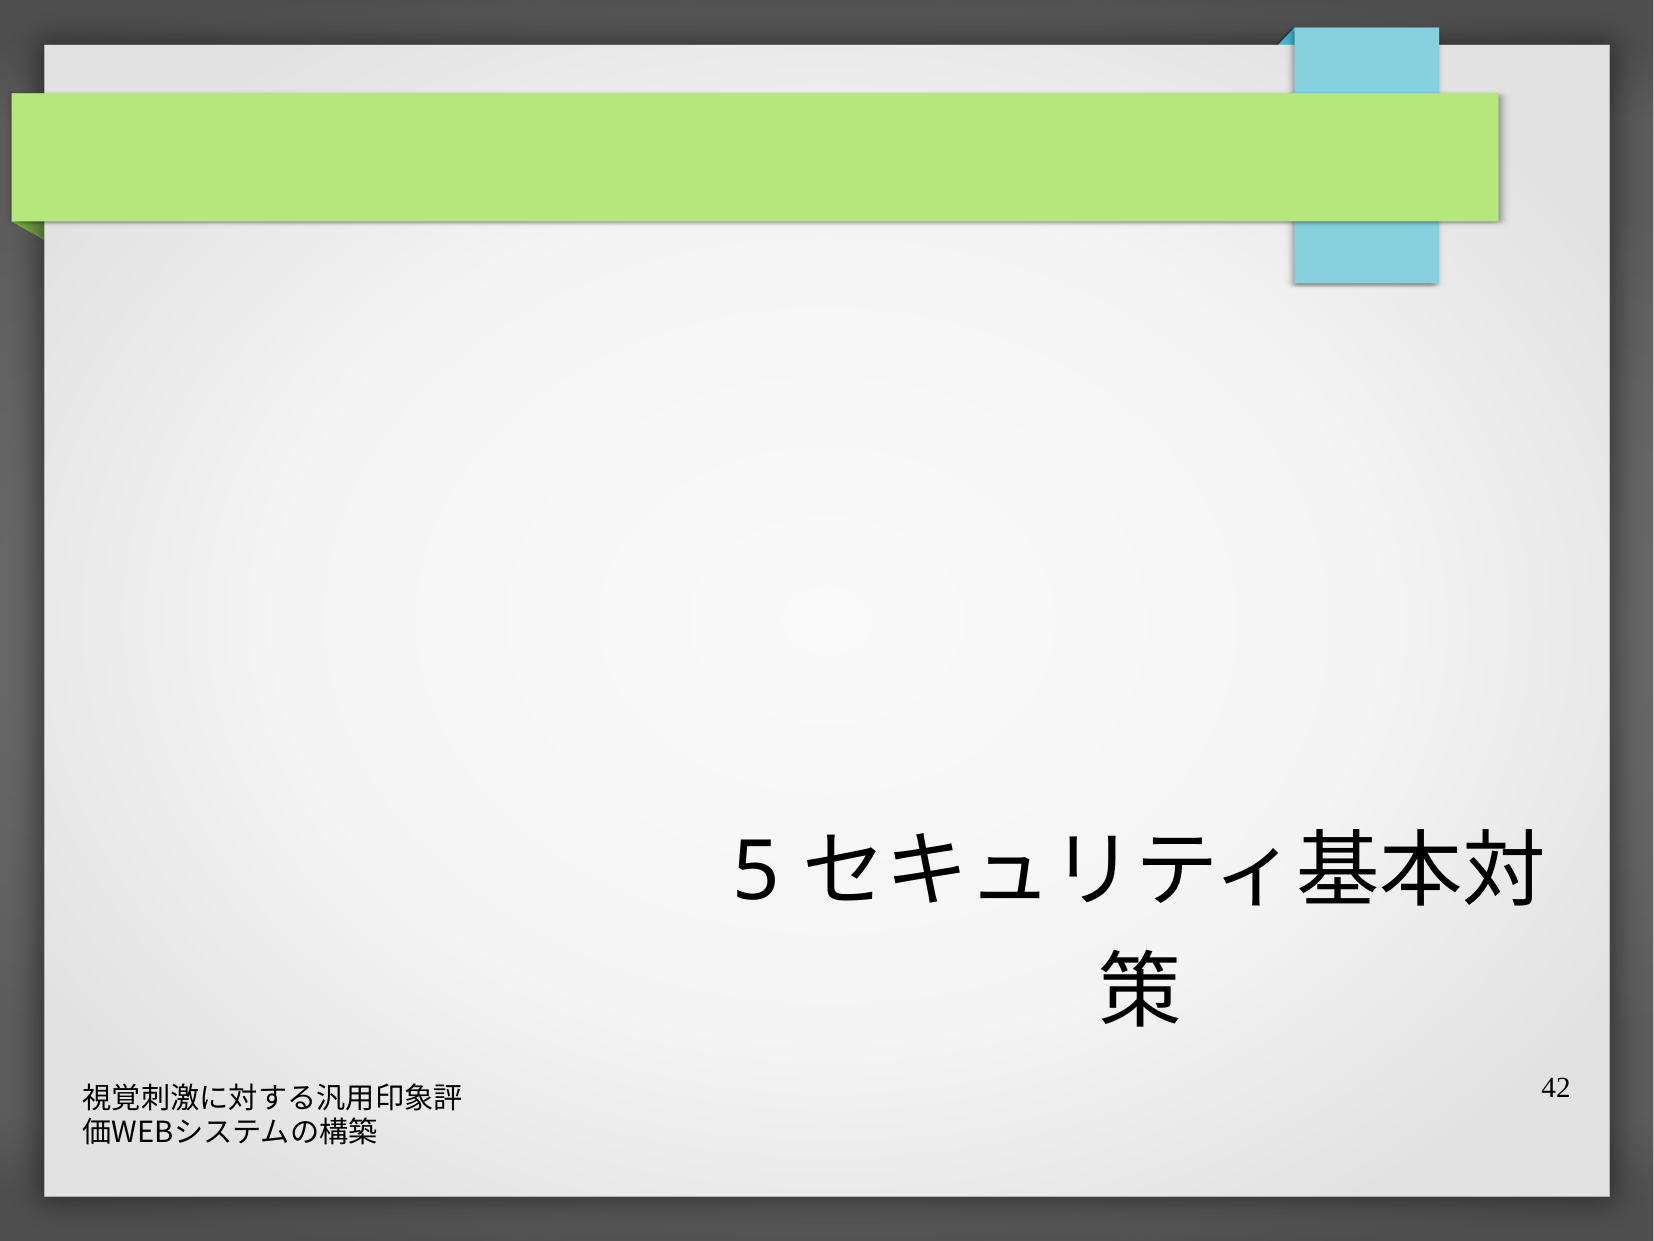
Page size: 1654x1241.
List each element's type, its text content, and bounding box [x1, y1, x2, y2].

picture [0, 0, 1654, 1241]
subtitle 5 セキュリティ基本対策 [708, 838, 1571, 1010]
